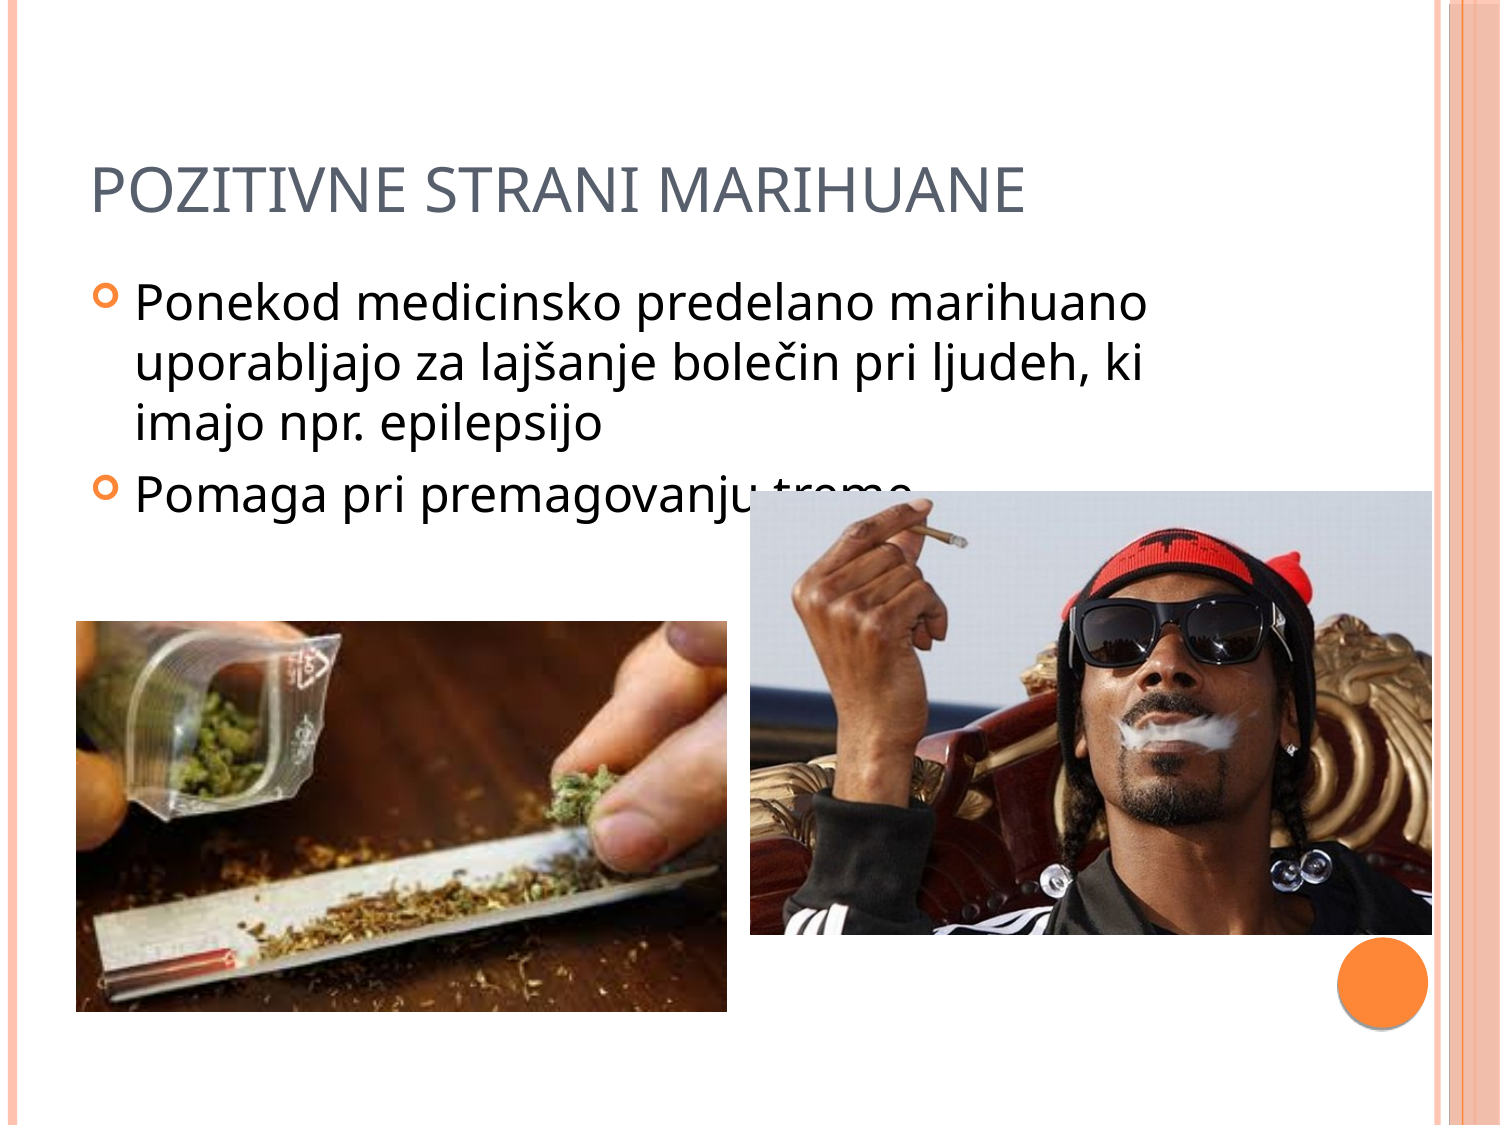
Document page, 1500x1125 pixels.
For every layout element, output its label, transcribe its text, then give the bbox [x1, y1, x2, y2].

title POZITIVNE STRANI MARIHUANE [75, 45, 1300, 233]
picture [76, 621, 727, 1012]
picture [750, 491, 1432, 935]
list Ponekod medicinsko predelano marihuano uporabljajo za lajšanje bolečin pri ljudeh, ki imajo npr. epilepsijo Pomaga pri premagovanju treme… [75, 262, 1300, 1062]
